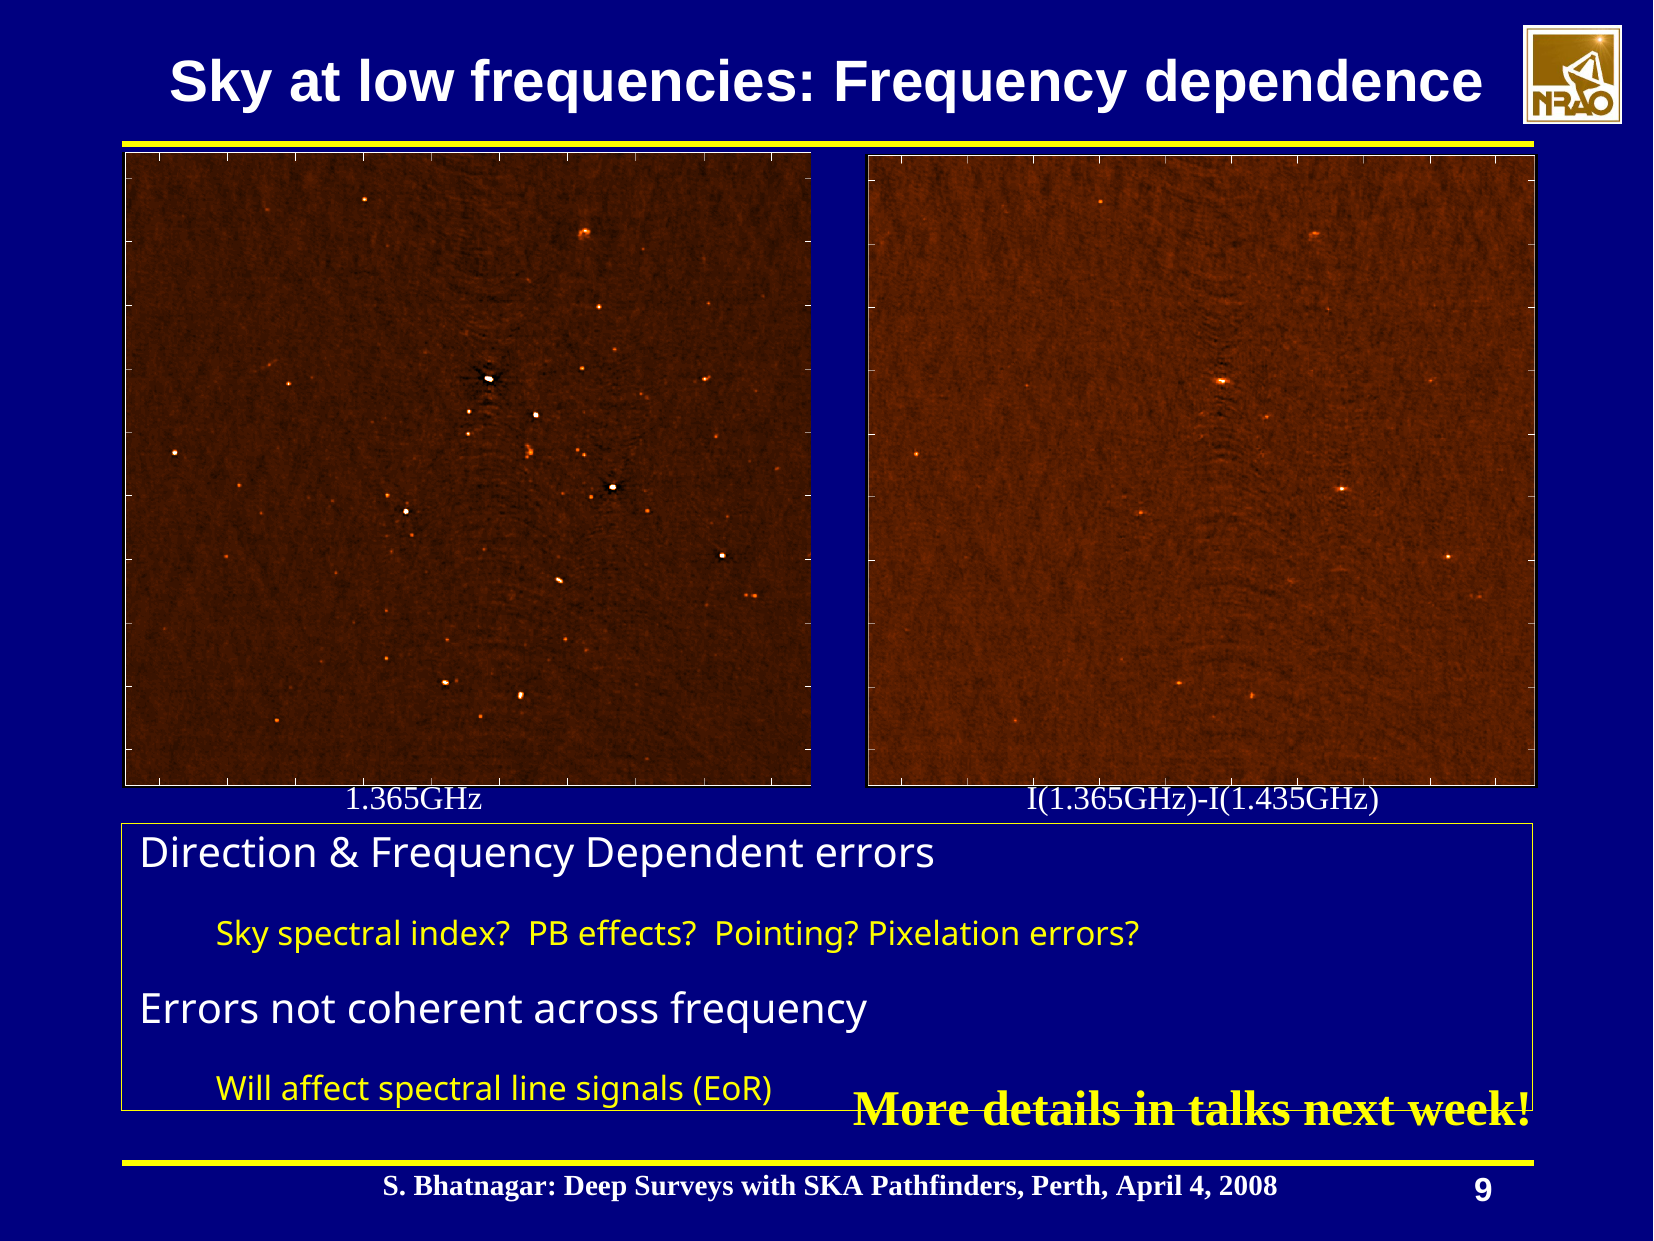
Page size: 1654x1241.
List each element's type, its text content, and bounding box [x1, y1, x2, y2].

title Sky at low frequencies: Frequency dependence [121, 26, 1533, 136]
picture [122, 152, 811, 788]
text_box 1.365GHz I(1.365GHz)-I(1.435GHz) [344, 779, 1380, 826]
picture [1523, 25, 1622, 124]
text_box More details in talks next week! [852, 1080, 1533, 1156]
picture [865, 154, 1538, 788]
list Direction & Frequency Dependent errors Sky spectral index? PB effects? Pointing? Pixelation errors? Errors not coherent across frequency Will affect spectral line signals (EoR) [121, 823, 1533, 1081]
